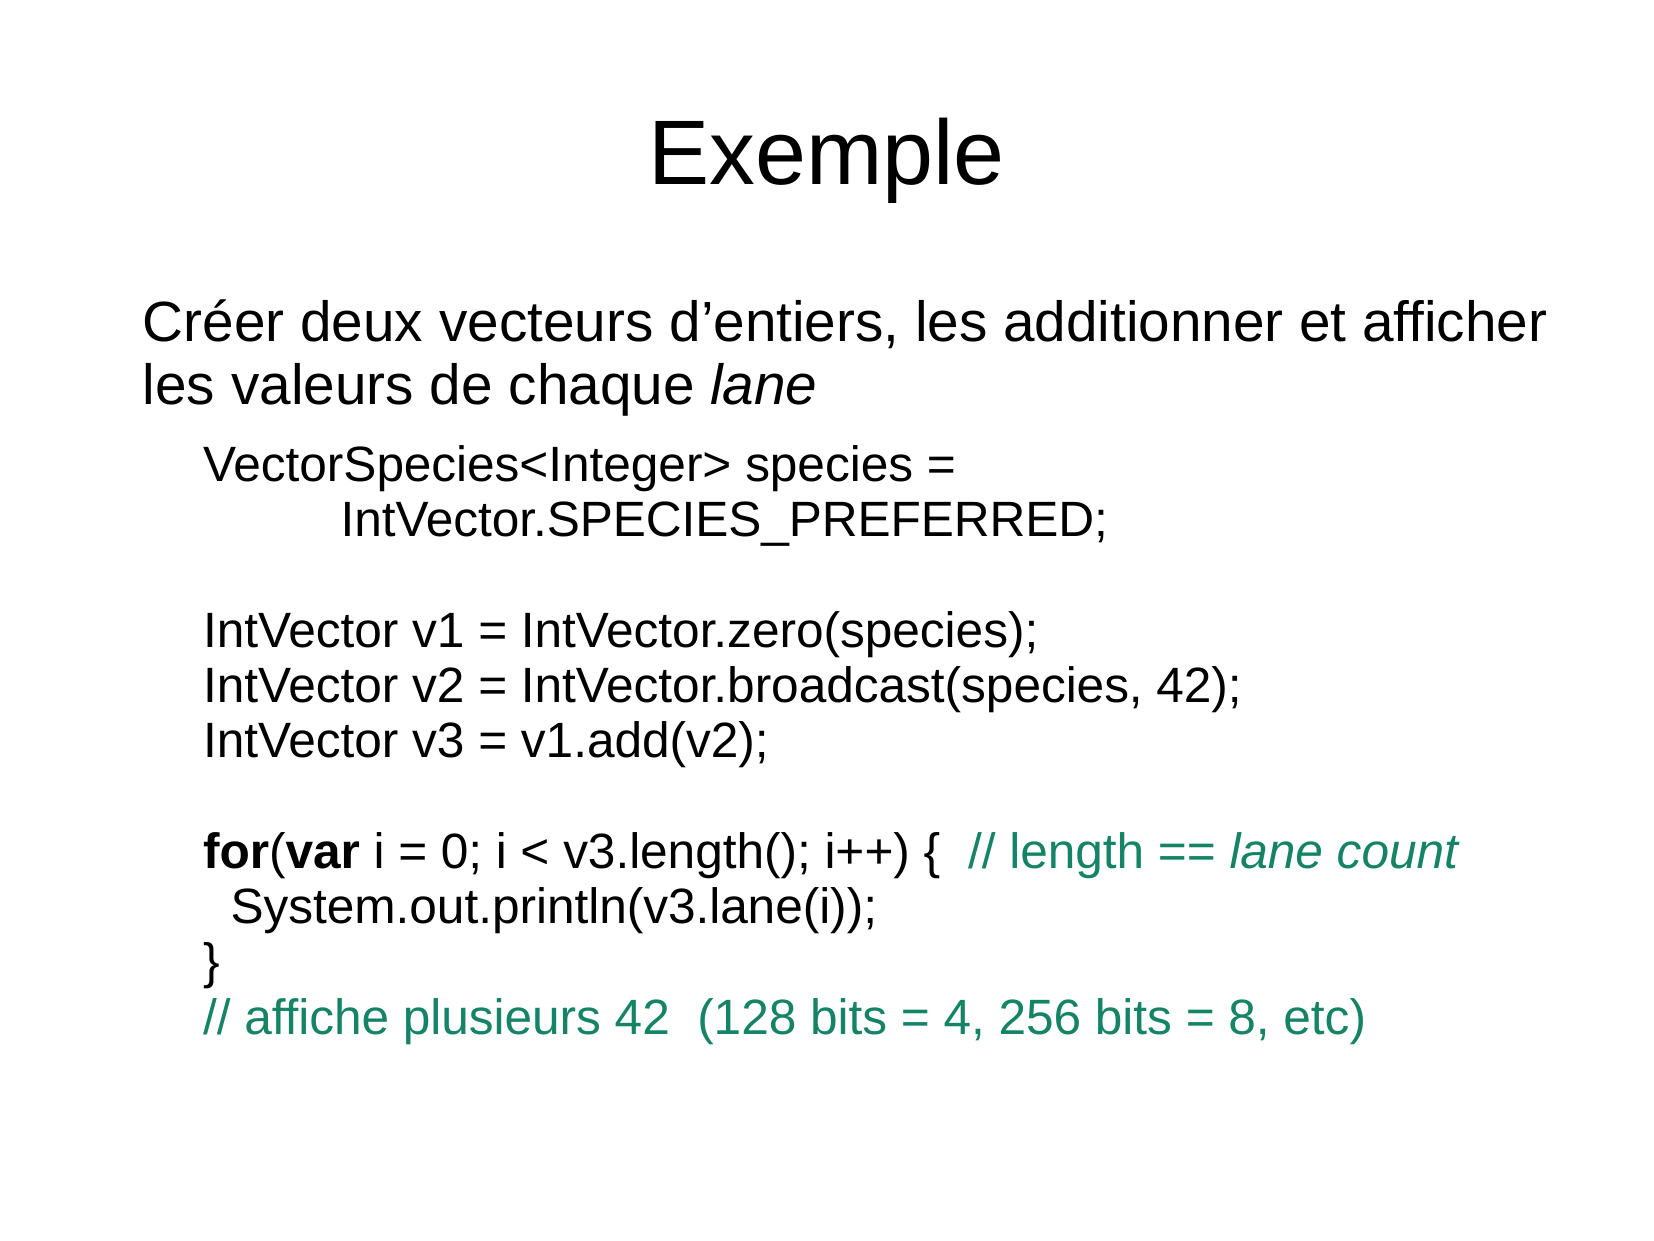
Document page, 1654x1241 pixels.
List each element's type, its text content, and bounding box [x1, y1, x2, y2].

list Créer deux vecteurs d’entiers, les additionner et afficher les valeurs de chaque lane VectorSpecies<Integer> species = IntVector.SPECIES_PREFERRED; IntVector v1 = IntVector.zero(species); IntVector v2 = IntVector.broadcast(species, 42); IntVector v3 = v1.add(v2); for(var i = 0; i < v3.length(); i++) { // length == lane count System.out.println(v3.lane(i)); } // affiche plusieurs 42 (128 bits = 4, 256 bits = 8, etc) [82, 290, 1571, 1051]
title Exemple [82, 49, 1571, 257]
